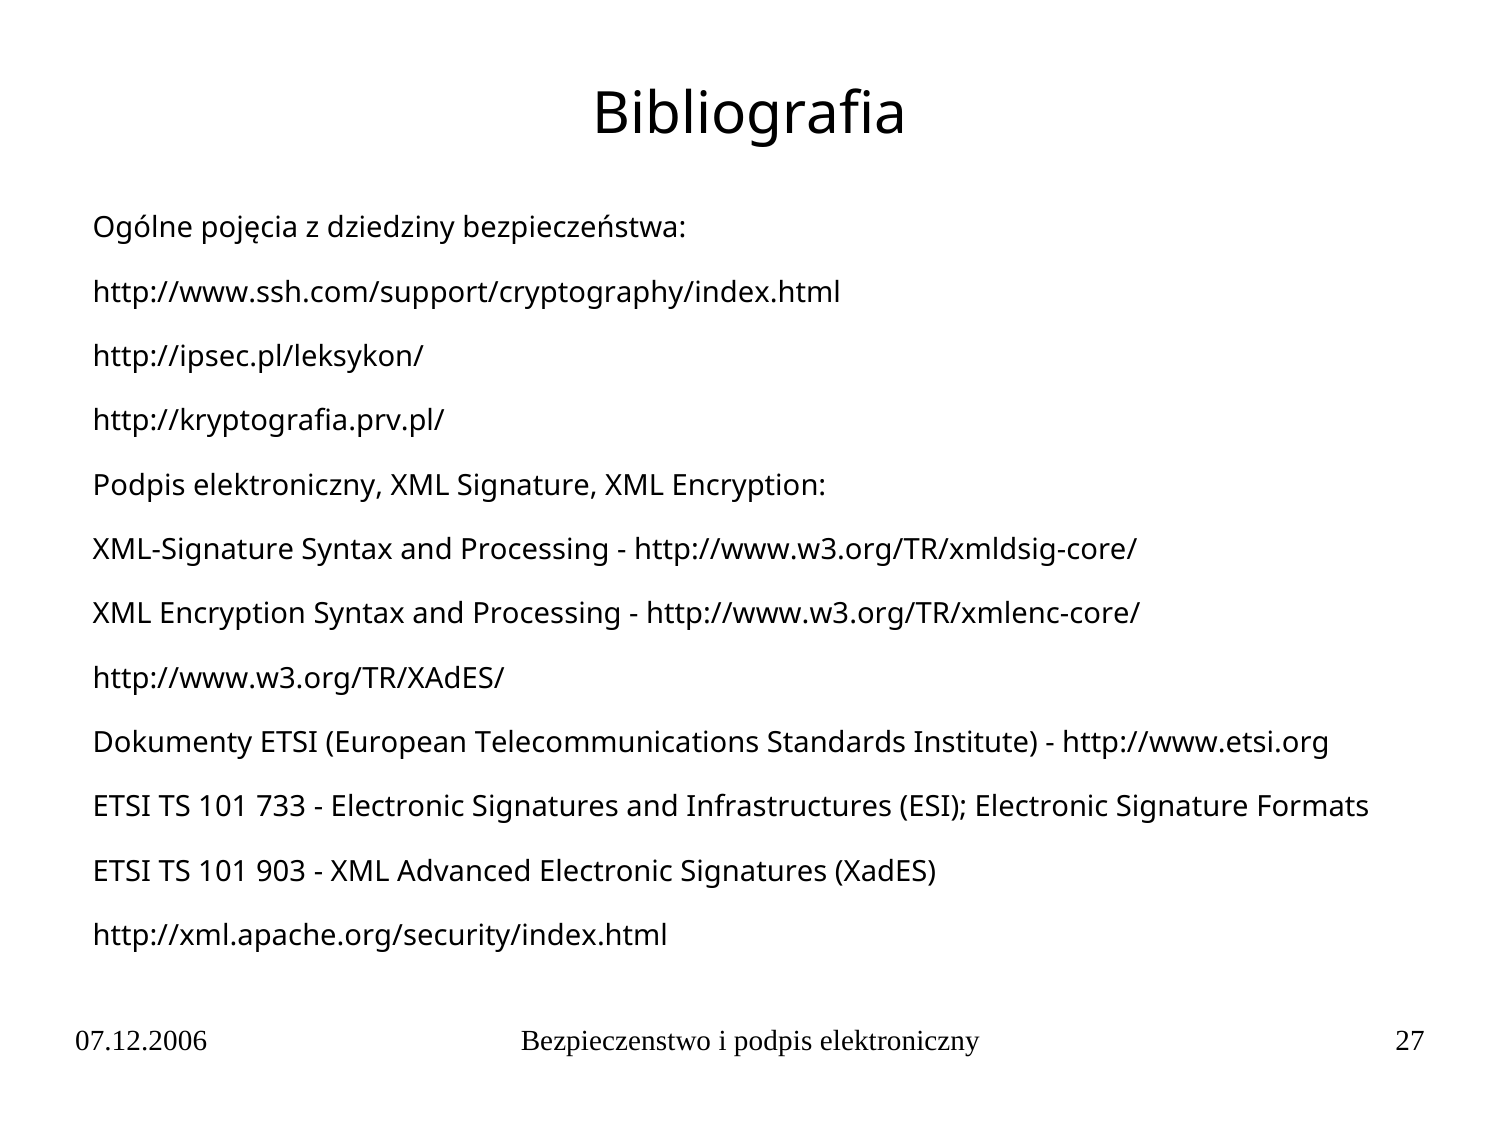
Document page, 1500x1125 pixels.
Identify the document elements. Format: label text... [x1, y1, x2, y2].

title Bibliografia [75, 44, 1425, 178]
list Ogólne pojęcia z dziedziny bezpieczeństwa: http://www.ssh.com/support/cryptography/index.html http://ipsec.pl/leksykon/ http://kryptografia.prv.pl/ Podpis elektroniczny, XML Signature, XML Encryption: XML-Signature Syntax and Processing - http://www.w3.org/TR/xmldsig-core/ XML Encryption Syntax and Processing - http://www.w3.org/TR/xmlenc-core/ http://www.w3.org/TR/XAdES/ Dokumenty ETSI (European Telecommunications Standards Institute) - http://www.etsi.org ETSI TS 101 733 - Electronic Signatures and Infrastructures (ESI); Electronic Signature Formats ETSI TS 101 903 - XML Advanced Electronic Signatures (XadES) http://xml.apache.org/security/index.html [75, 206, 1425, 1006]
